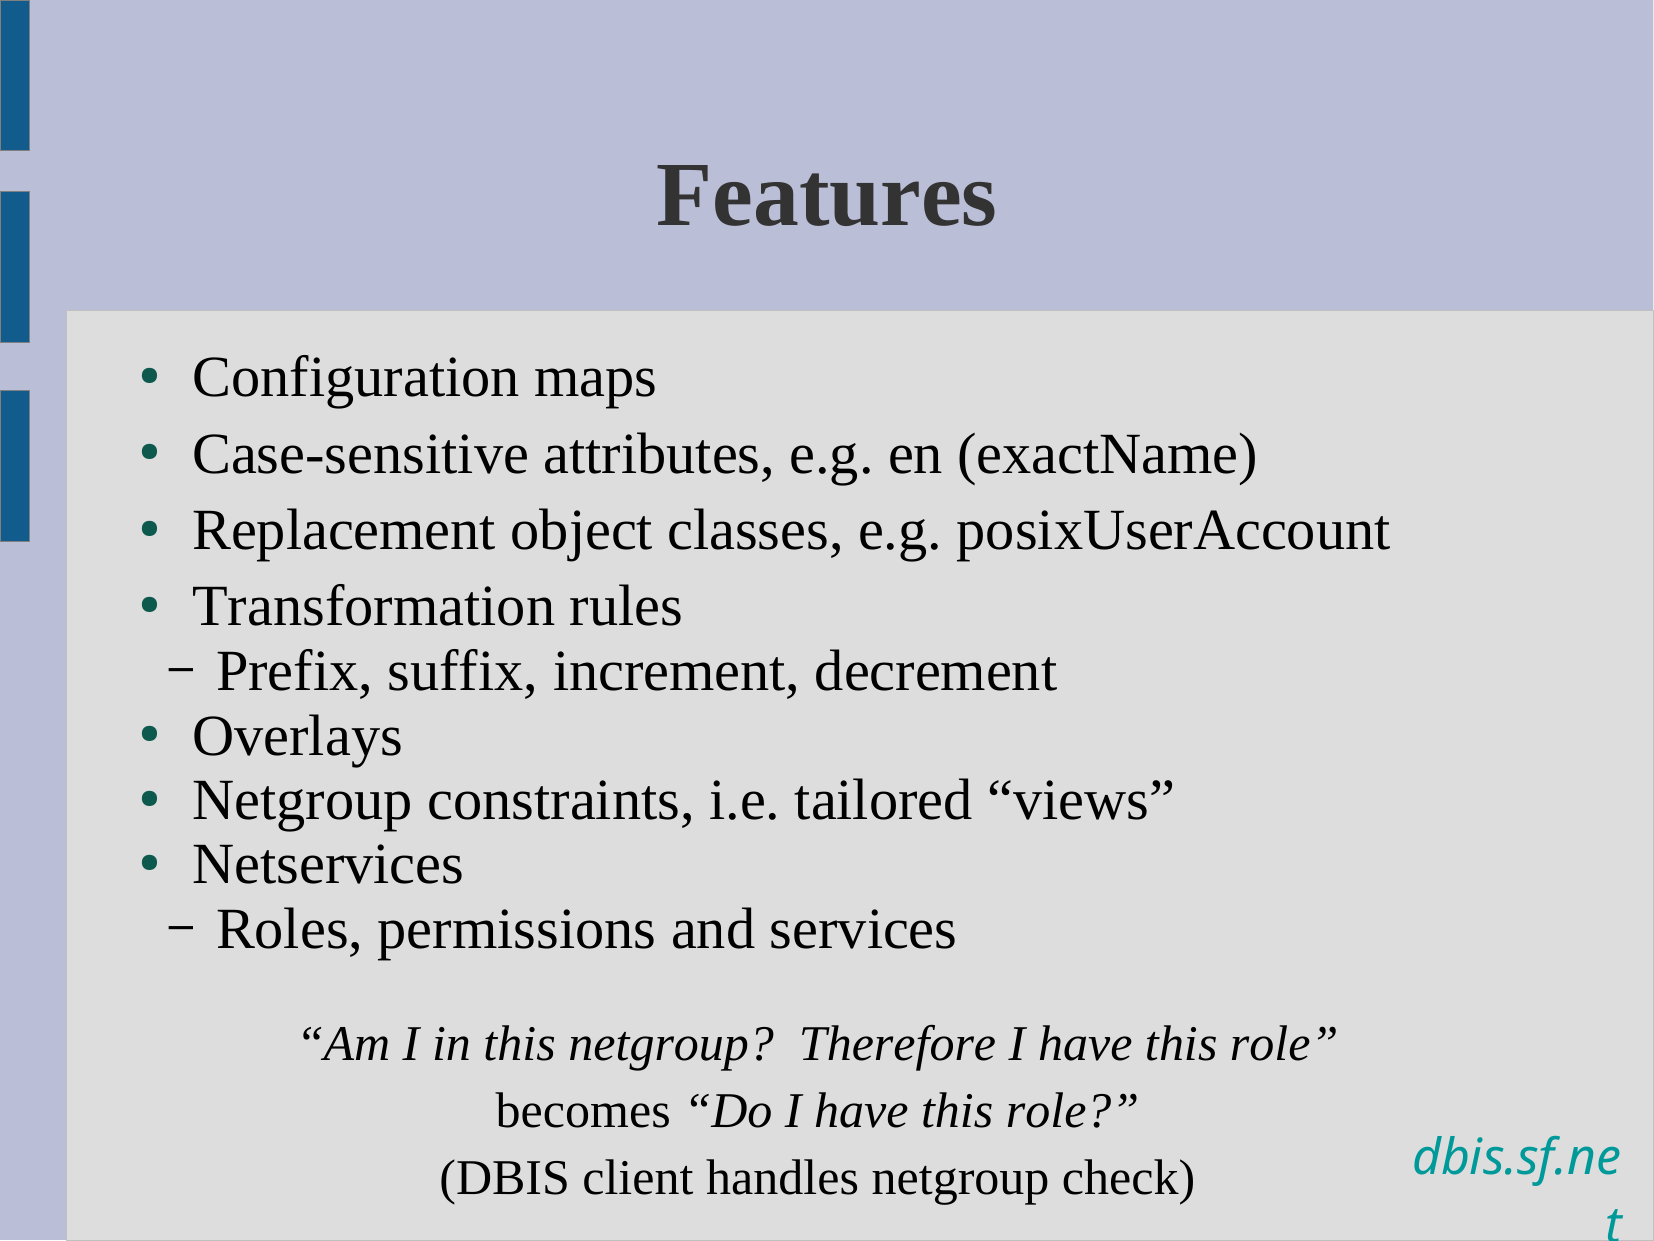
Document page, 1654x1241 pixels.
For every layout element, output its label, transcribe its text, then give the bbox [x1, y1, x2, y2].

text_box dbis.sf.net [1402, 1143, 1622, 1236]
list Configuration maps Case-sensitive attributes, e.g. en (exactName) Replacement object classes, e.g. posixUserAccount Transformation rules Prefix, suffix, increment, decrement Overlays Netgroup constraints, i.e. tailored “views” Netservices Roles, permissions and services [121, 344, 1534, 993]
list “Am I in this netgroup? Therefore I have this role” becomes “Do I have this role?” (DBIS client handles netgroup check) [111, 1015, 1524, 1208]
title Features [121, 91, 1534, 299]
